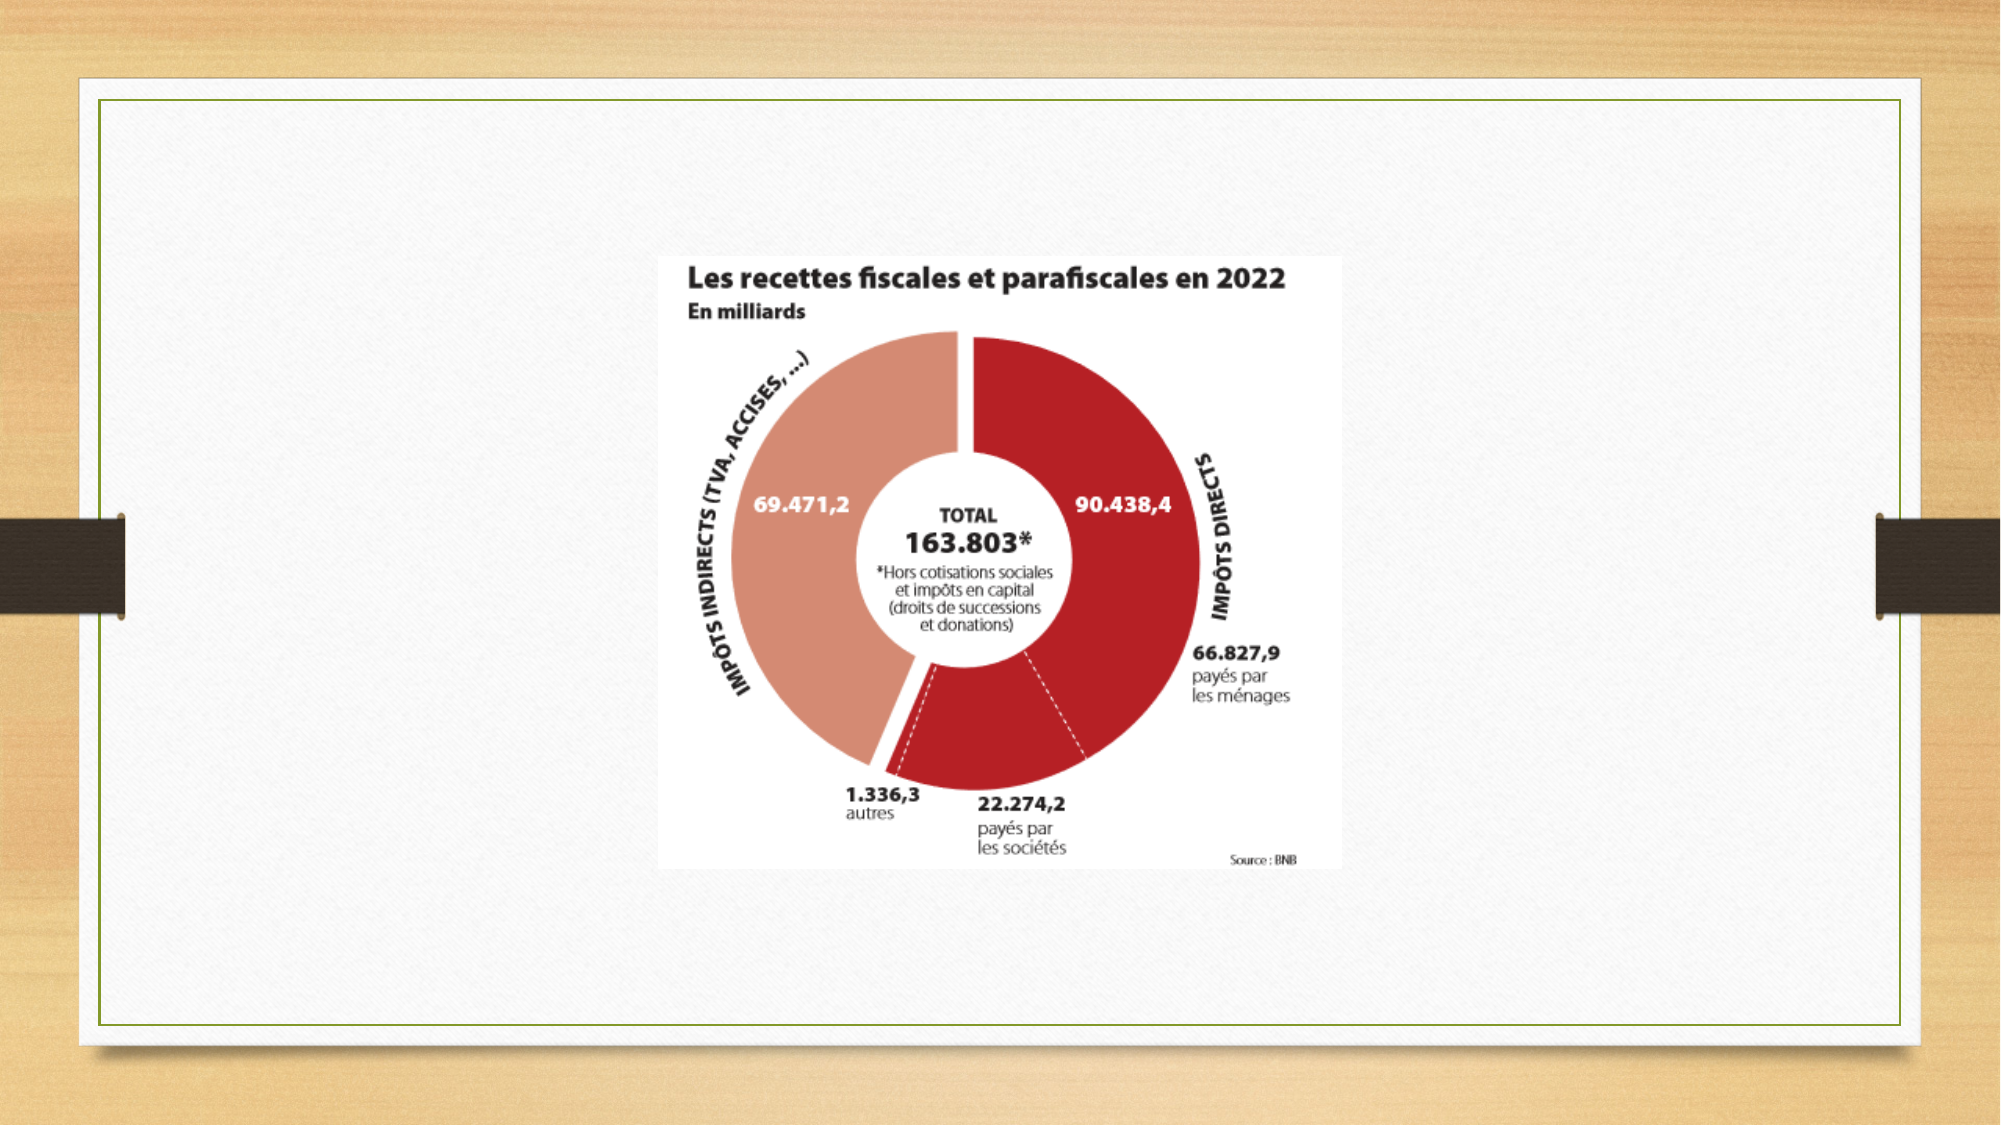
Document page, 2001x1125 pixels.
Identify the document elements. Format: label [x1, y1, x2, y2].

picture [658, 256, 1342, 869]
